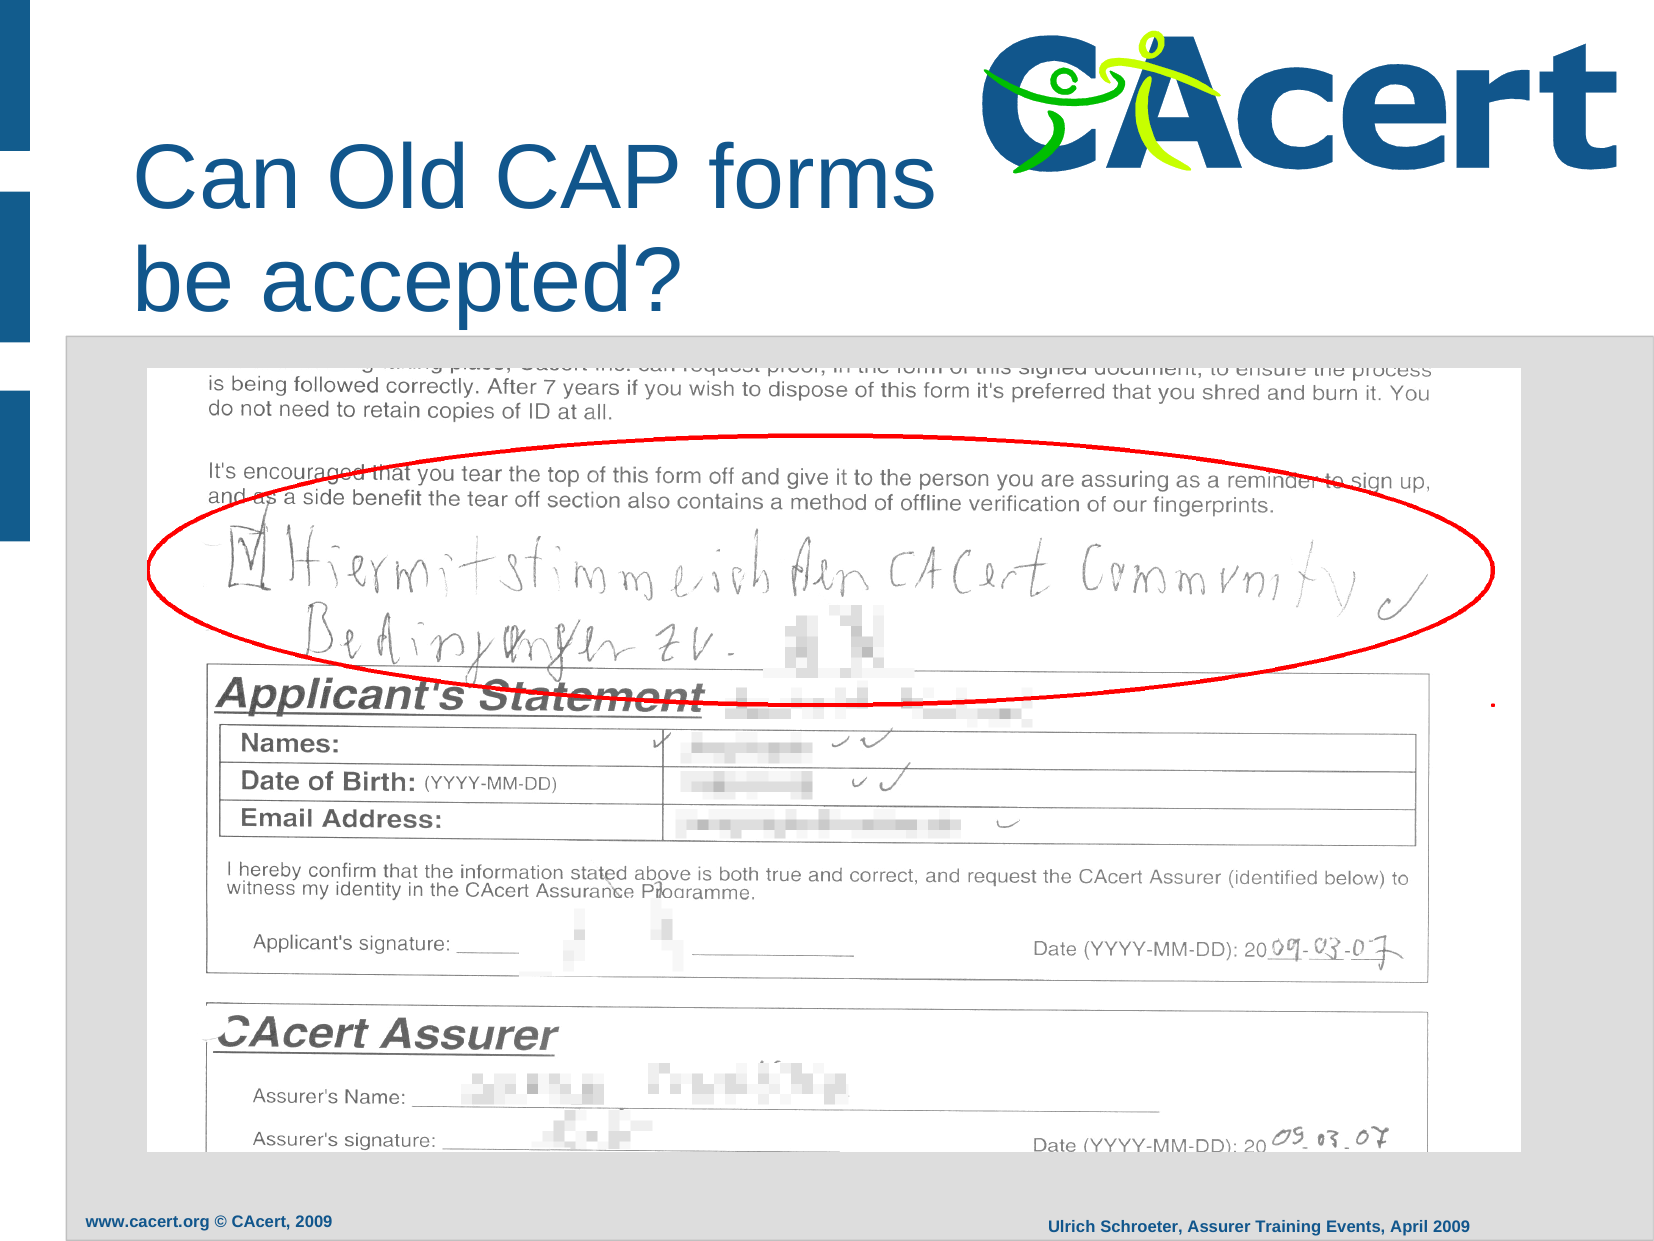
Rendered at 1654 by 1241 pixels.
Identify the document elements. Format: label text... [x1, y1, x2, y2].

text_box Can Old CAP forms be accepted? [118, 118, 954, 339]
picture [147, 368, 1521, 1152]
